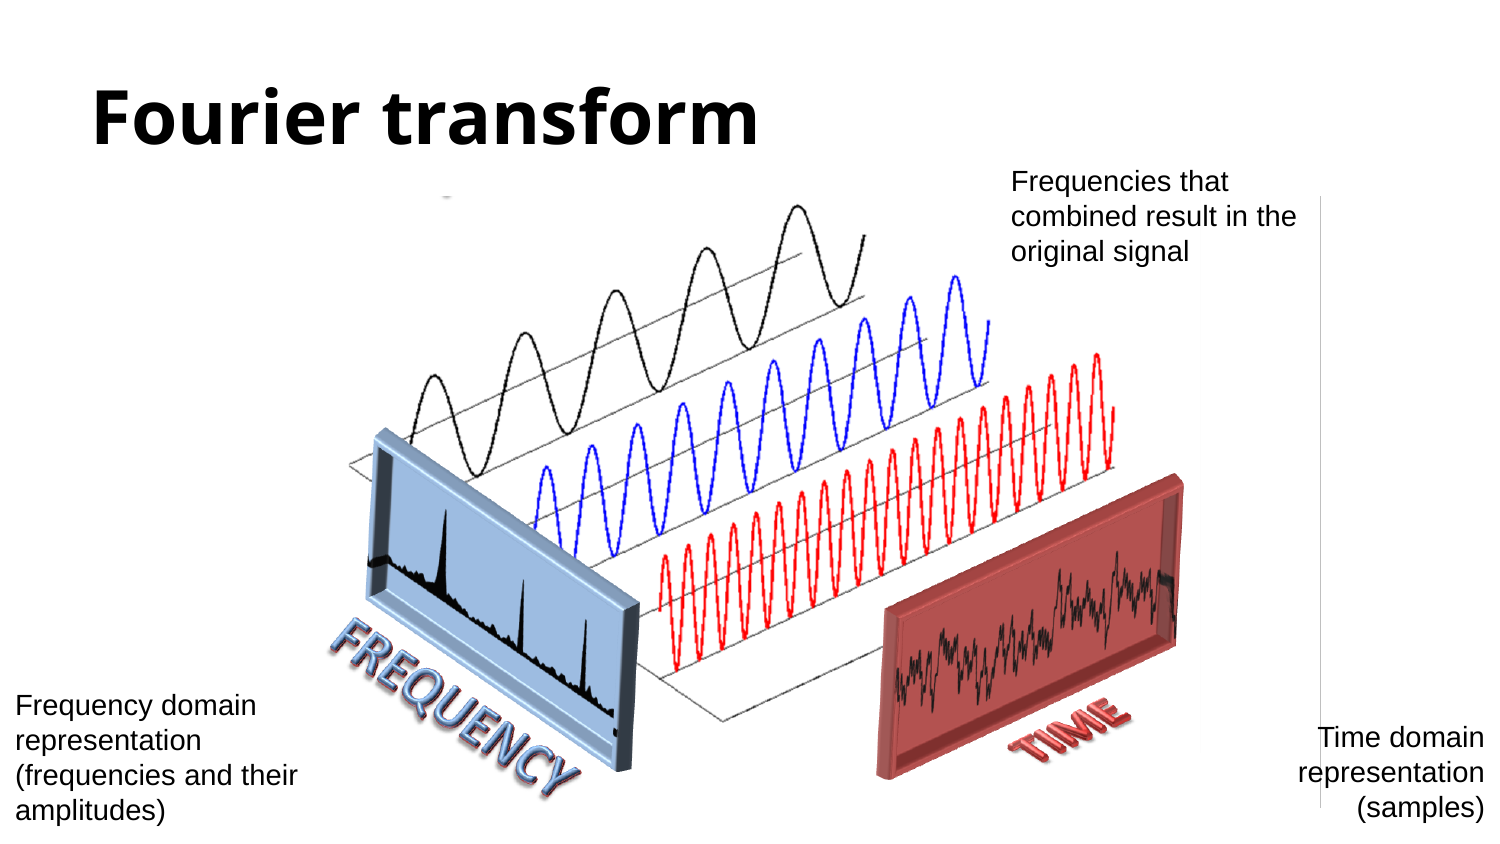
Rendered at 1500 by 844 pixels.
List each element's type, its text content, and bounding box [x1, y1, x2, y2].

text_box Time domain representation (samples) [1193, 703, 1500, 844]
text_box Frequency domain representation (frequencies and their amplitudes) [0, 671, 335, 844]
text_box Frequencies that combined result in the original signal [995, 146, 1347, 305]
picture [179, 196, 1321, 808]
title Fourier transform [75, 33, 1425, 175]
